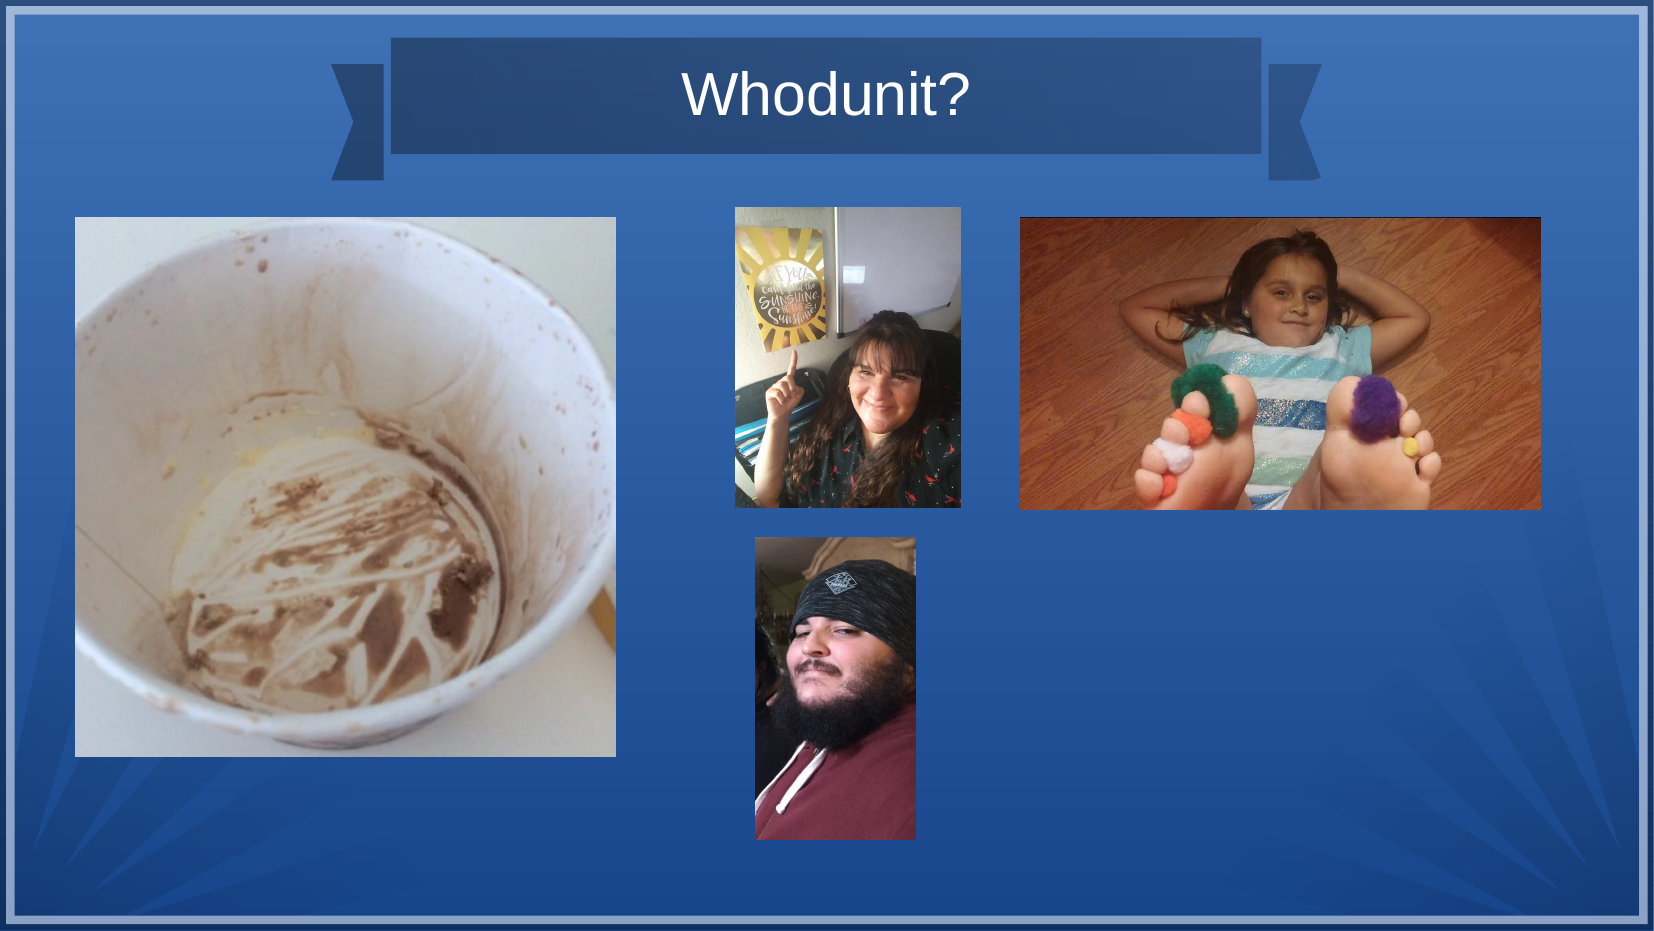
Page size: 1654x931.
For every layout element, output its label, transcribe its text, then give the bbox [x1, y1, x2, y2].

picture [75, 217, 616, 758]
picture [1020, 217, 1541, 511]
title Whodunit? [389, 35, 1264, 154]
picture [735, 207, 961, 508]
picture [755, 537, 916, 841]
